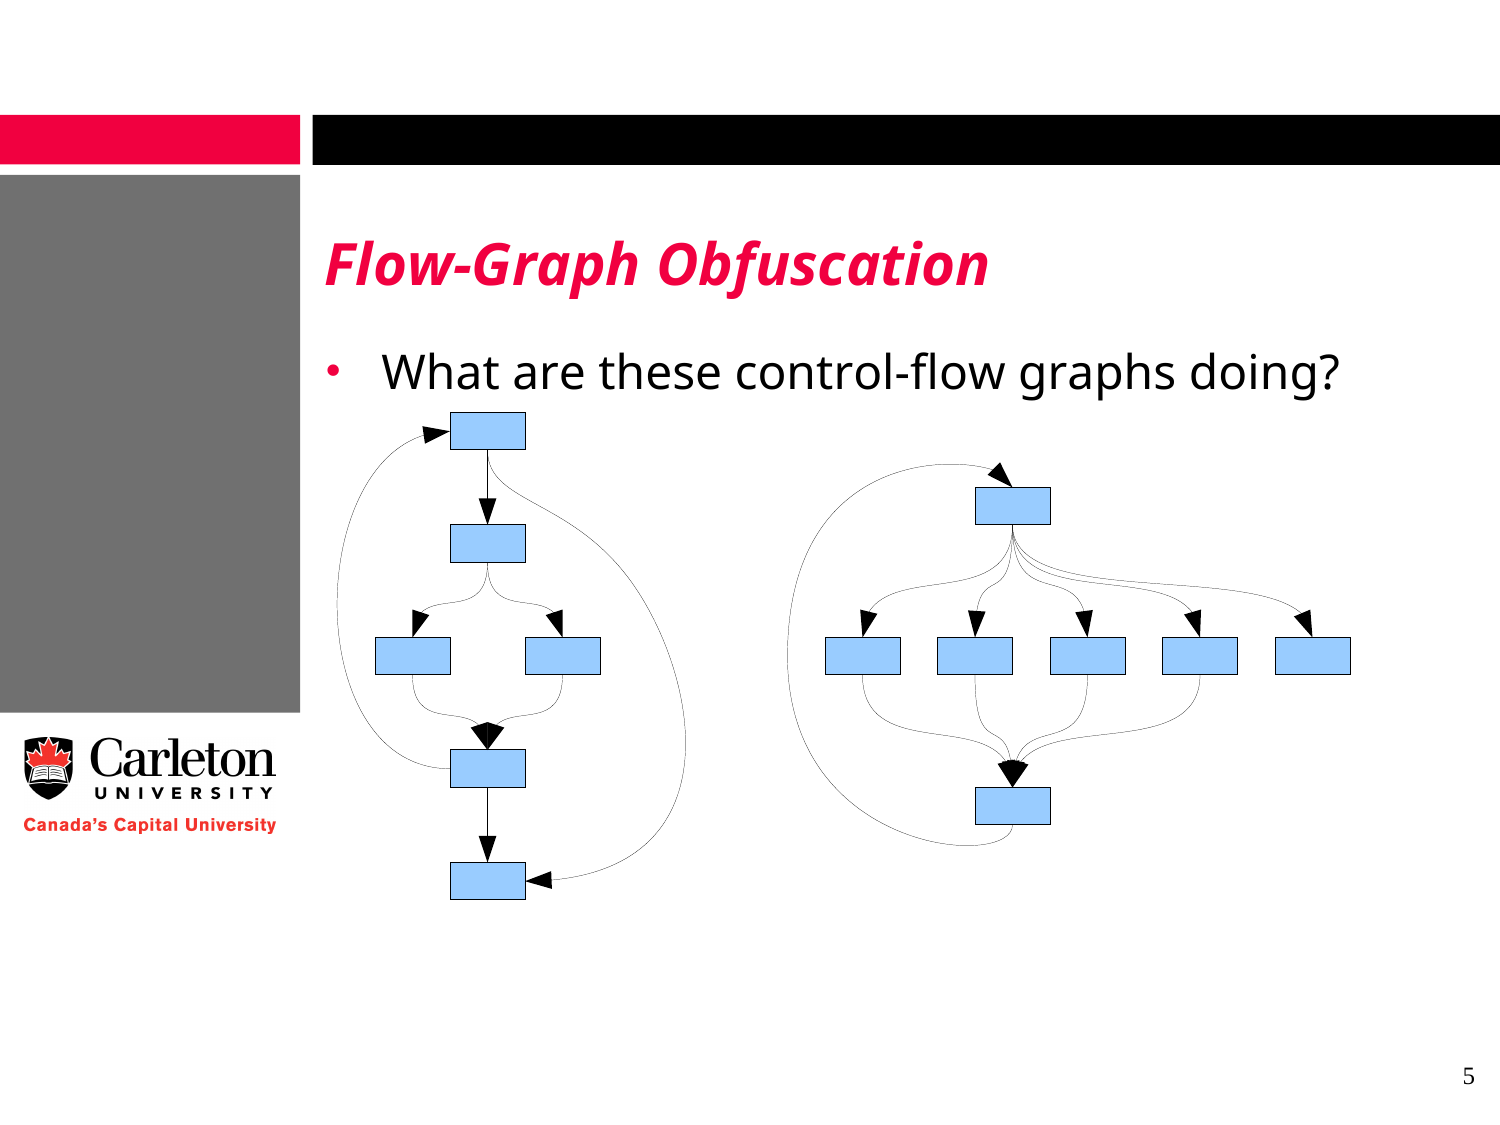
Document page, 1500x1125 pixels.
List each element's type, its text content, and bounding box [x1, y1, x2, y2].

text_box [375, 637, 451, 675]
text_box [1050, 637, 1126, 675]
text_box [1275, 637, 1351, 675]
text_box [825, 637, 901, 675]
list What are these control-flow graphs doing? [324, 324, 1450, 1053]
text_box [1162, 637, 1238, 675]
picture [24, 737, 276, 834]
text_box [450, 412, 526, 450]
text_box [975, 787, 1051, 825]
text_box [525, 637, 601, 675]
title Flow-Graph Obfuscation [324, 194, 1450, 324]
text_box [450, 524, 526, 563]
text_box [450, 862, 526, 900]
text_box [937, 637, 1013, 675]
text_box [450, 749, 526, 788]
text_box [975, 487, 1051, 525]
